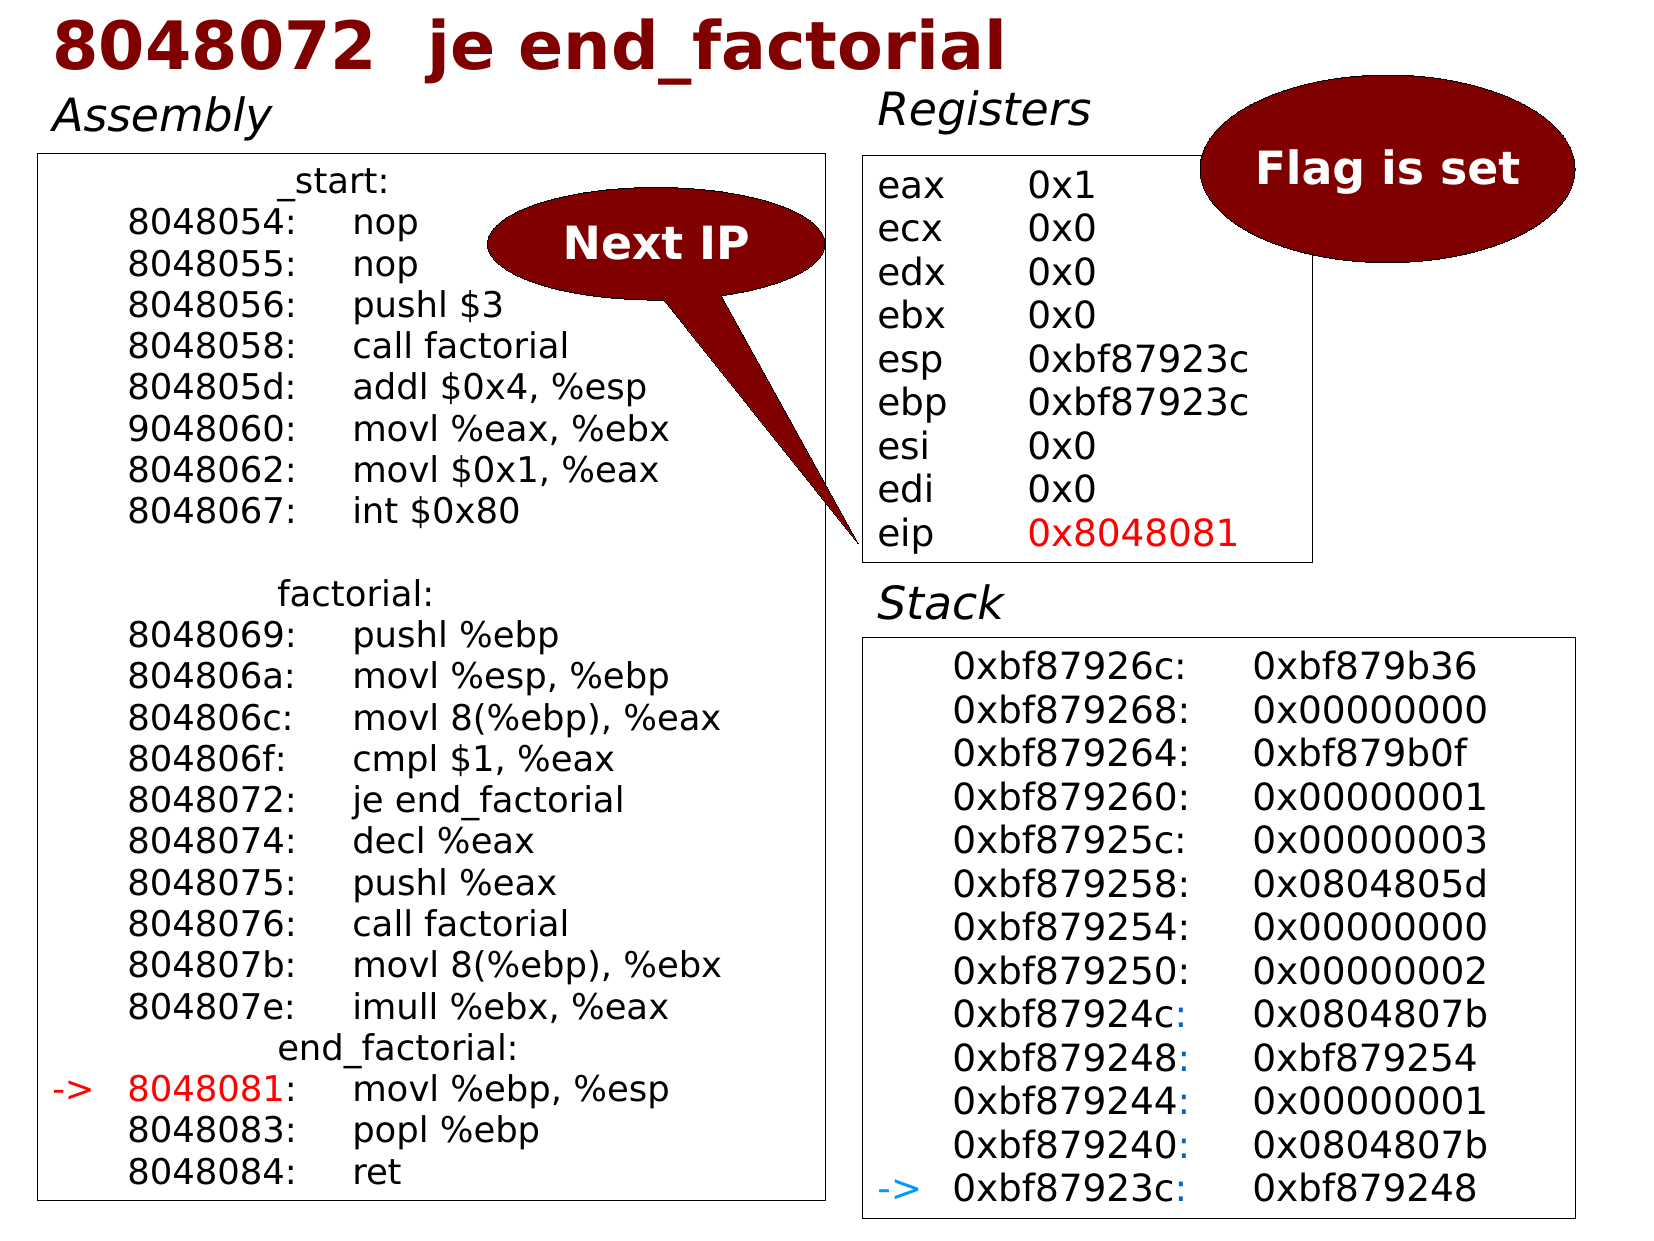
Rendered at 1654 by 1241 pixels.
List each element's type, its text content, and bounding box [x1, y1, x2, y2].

text_box _start: 8048054: nop 8048055: nop 8048056: pushl $3 8048058: call factorial 804805d: addl $0x4, %esp 9048060: movl %eax, %ebx 8048062: movl $0x1, %eax 8048067: int $0x80 factorial: 8048069: pushl %ebp 804806a: movl %esp, %ebp 804806c: movl 8(%ebp), %eax 804806f: cmpl $1, %eax 8048072: je end_factorial 8048074: decl %eax 8048075: pushl %eax 8048076: call factorial 804807b: movl 8(%ebp), %ebx 804807e: imull %ebx, %eax end_factorial: -> 8048081: movl %ebp, %esp 8048083: popl %ebp 8048084: ret [37, 153, 826, 1201]
text_box eax 0x1 ecx 0x0 edx 0x0 ebx 0x0 esp 0xbf87923c ebp 0xbf87923c esi 0x0 edi 0x0 eip 0x8048081 [862, 155, 1313, 563]
text_box Stack [862, 569, 1051, 638]
text_box Assembly [37, 81, 301, 151]
text_box Next IP [487, 187, 859, 544]
text_box Registers [862, 75, 1126, 144]
text_box 8048072 je end_factorial [37, 0, 1388, 93]
text_box 0xbf87926c: 0xbf879b36 0xbf879268: 0x00000000 0xbf879264: 0xbf879b0f 0xbf879260: 0x00000001 0xbf87925c: 0x00000003 0xbf879258: 0x0804805d 0xbf879254: 0x00000000 0xbf879250: 0x00000002 0xbf87924c: 0x0804807b 0xbf879248: 0xbf879254 0xbf879244: 0x00000001 0xbf879240: 0x0804807b -> 0xbf87923c: 0xbf879248 [862, 637, 1576, 1219]
text_box Flag is set [1200, 75, 1576, 263]
